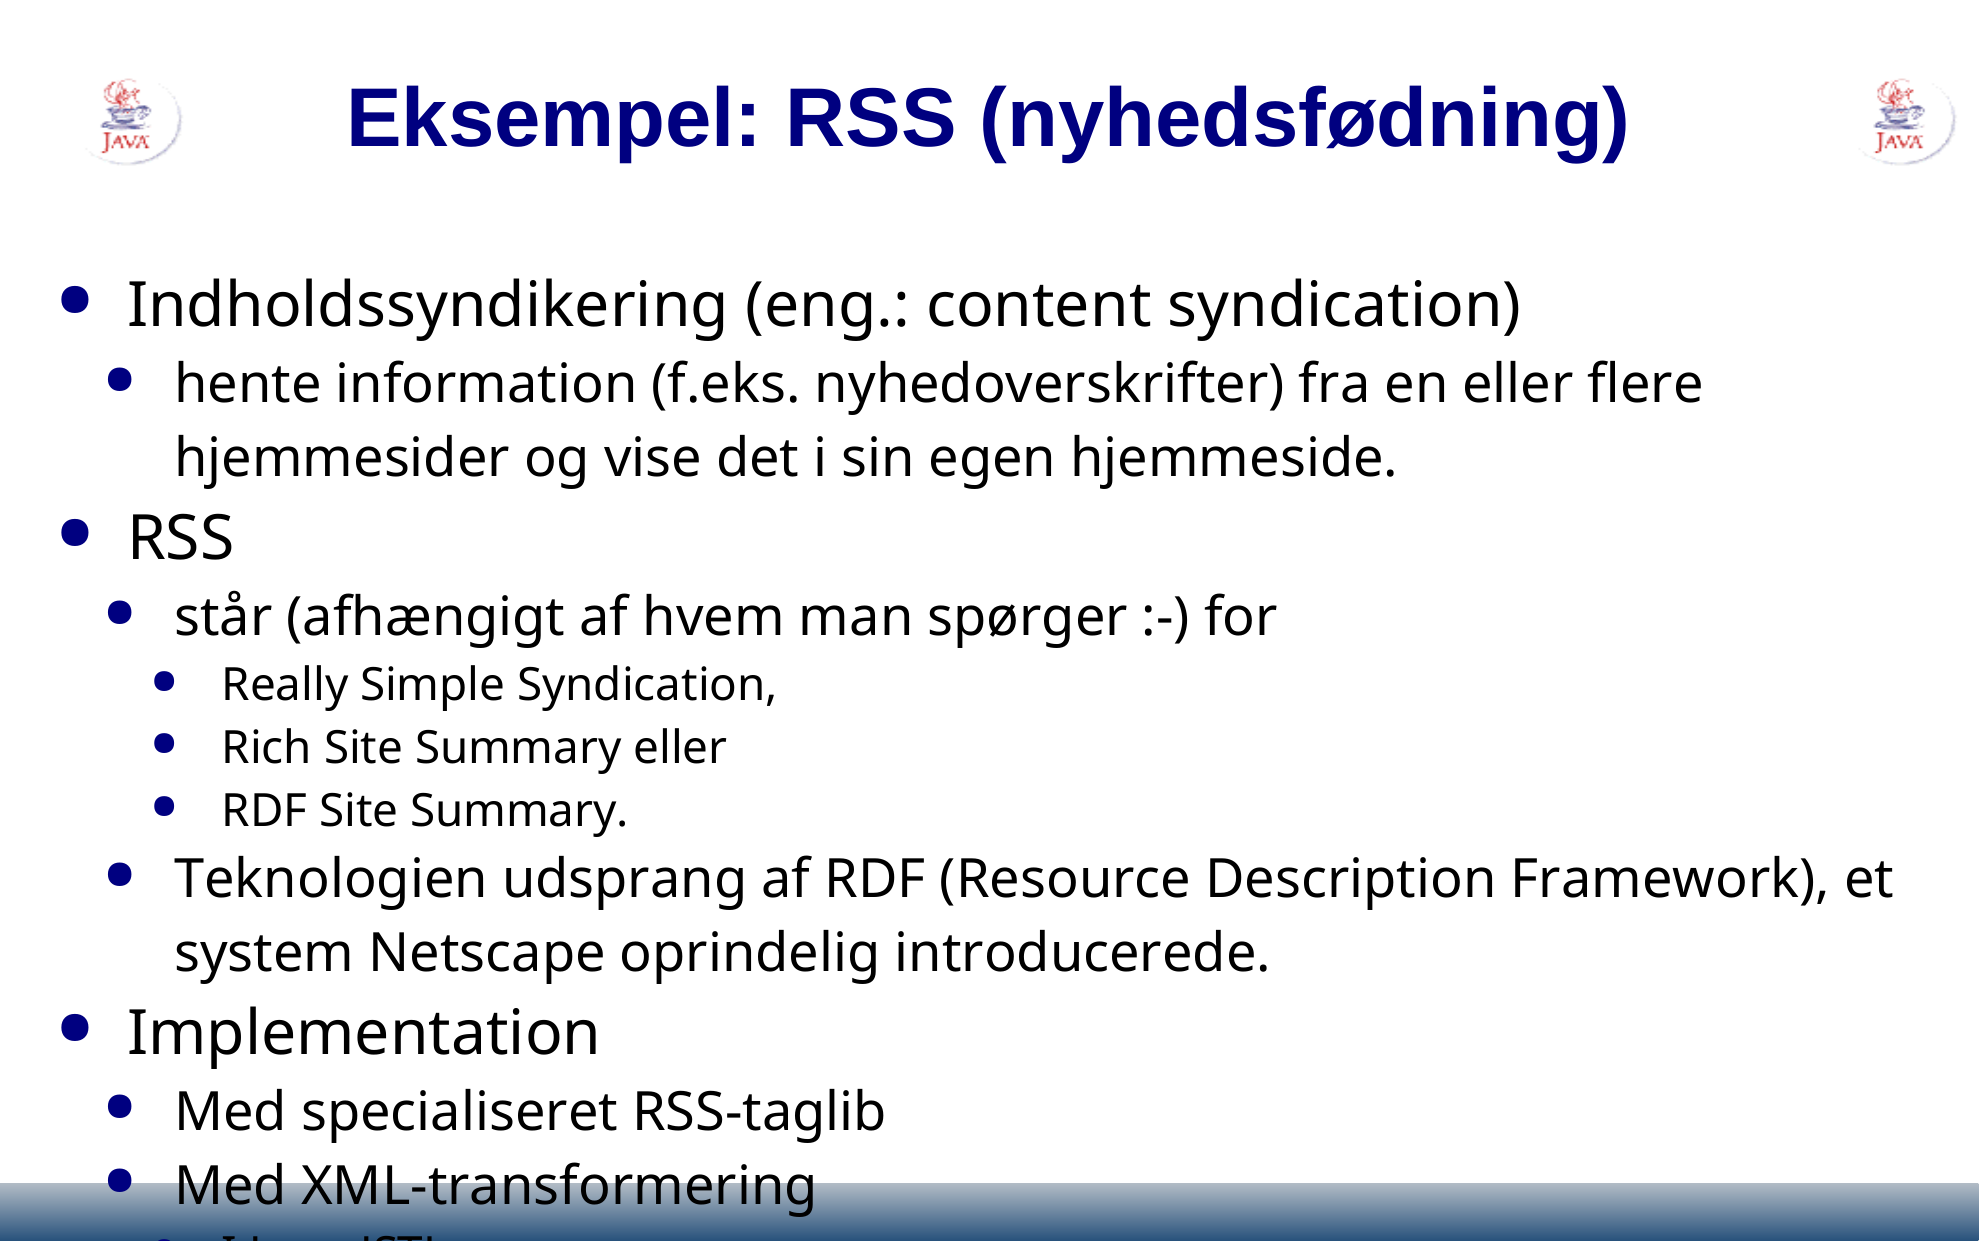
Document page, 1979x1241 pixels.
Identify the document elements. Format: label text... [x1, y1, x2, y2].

picture [69, 71, 142, 169]
picture [1842, 71, 1961, 169]
list Indholdssyndikering (eng.: content syndication) hente information (f.eks. nyhedoverskrifter) fra en eller flere hjemmesider og vise det i sin egen hjemmeside. RSS står (afhængigt af hvem man spørger :-) for Really Simple Syndication, Rich Site Summary eller RDF Site Summary. Teknologien udsprang af RDF (Resource Description Framework), et system Netscape oprindelig introducerede. Implementation Med specialiseret RSS-taglib Med XML-transformering I Java, JSTL, ... [44, 259, 1952, 1160]
title Eksempel: RSS (nyhedsfødning) [142, 14, 1835, 222]
